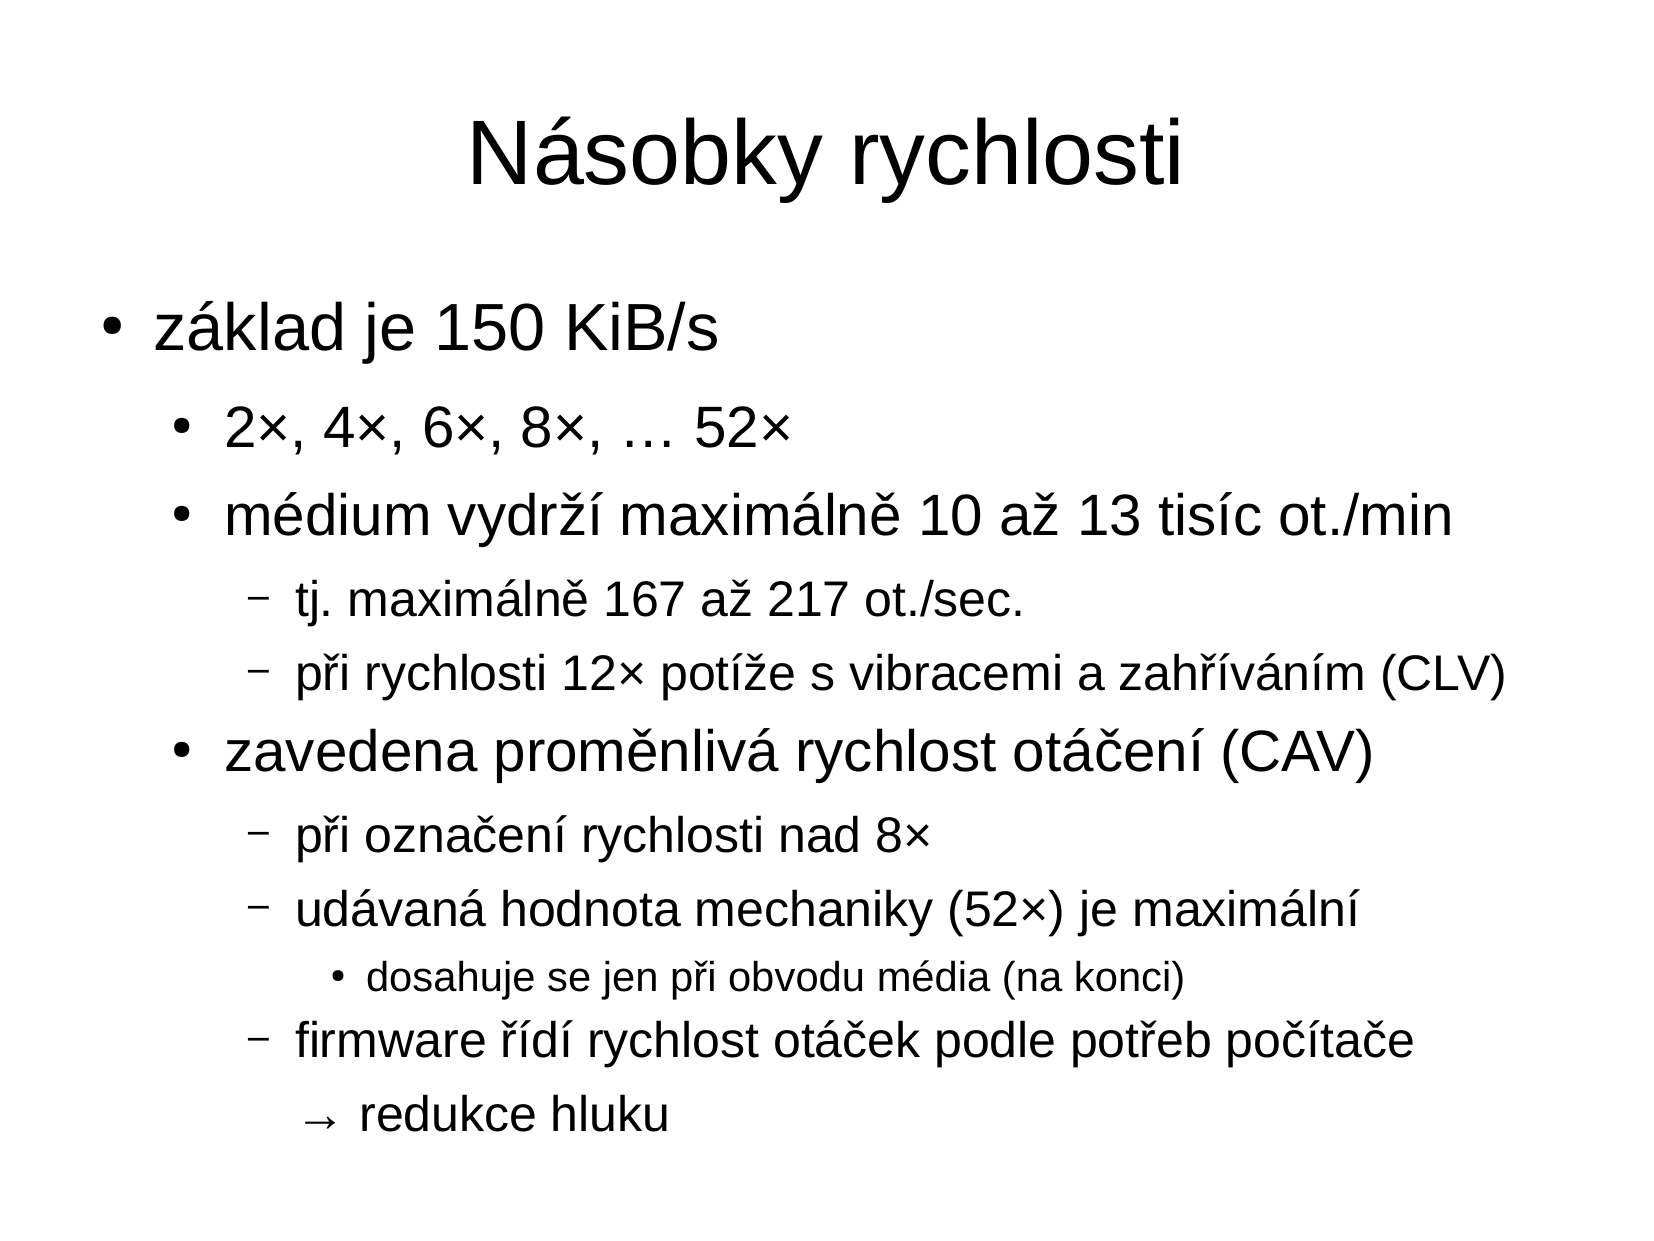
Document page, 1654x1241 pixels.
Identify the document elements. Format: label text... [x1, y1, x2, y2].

title Násobky rychlosti [82, 56, 1571, 250]
list základ je 150 KiB/s 2×, 4×, 6×, 8×, … 52× médium vydrží maximálně 10 až 13 tisíc ot./min tj. maximálně 167 až 217 ot./sec. při rychlosti 12× potíže s vibracemi a zahříváním (CLV) zavedena proměnlivá rychlost otáčení (CAV) při označení rychlosti nad 8× udávaná hodnota mechaniky (52×) je maximální dosahuje se jen při obvodu média (na konci) firmware řídí rychlost otáček podle potřeb počítače → redukce hluku [82, 290, 1571, 1094]
